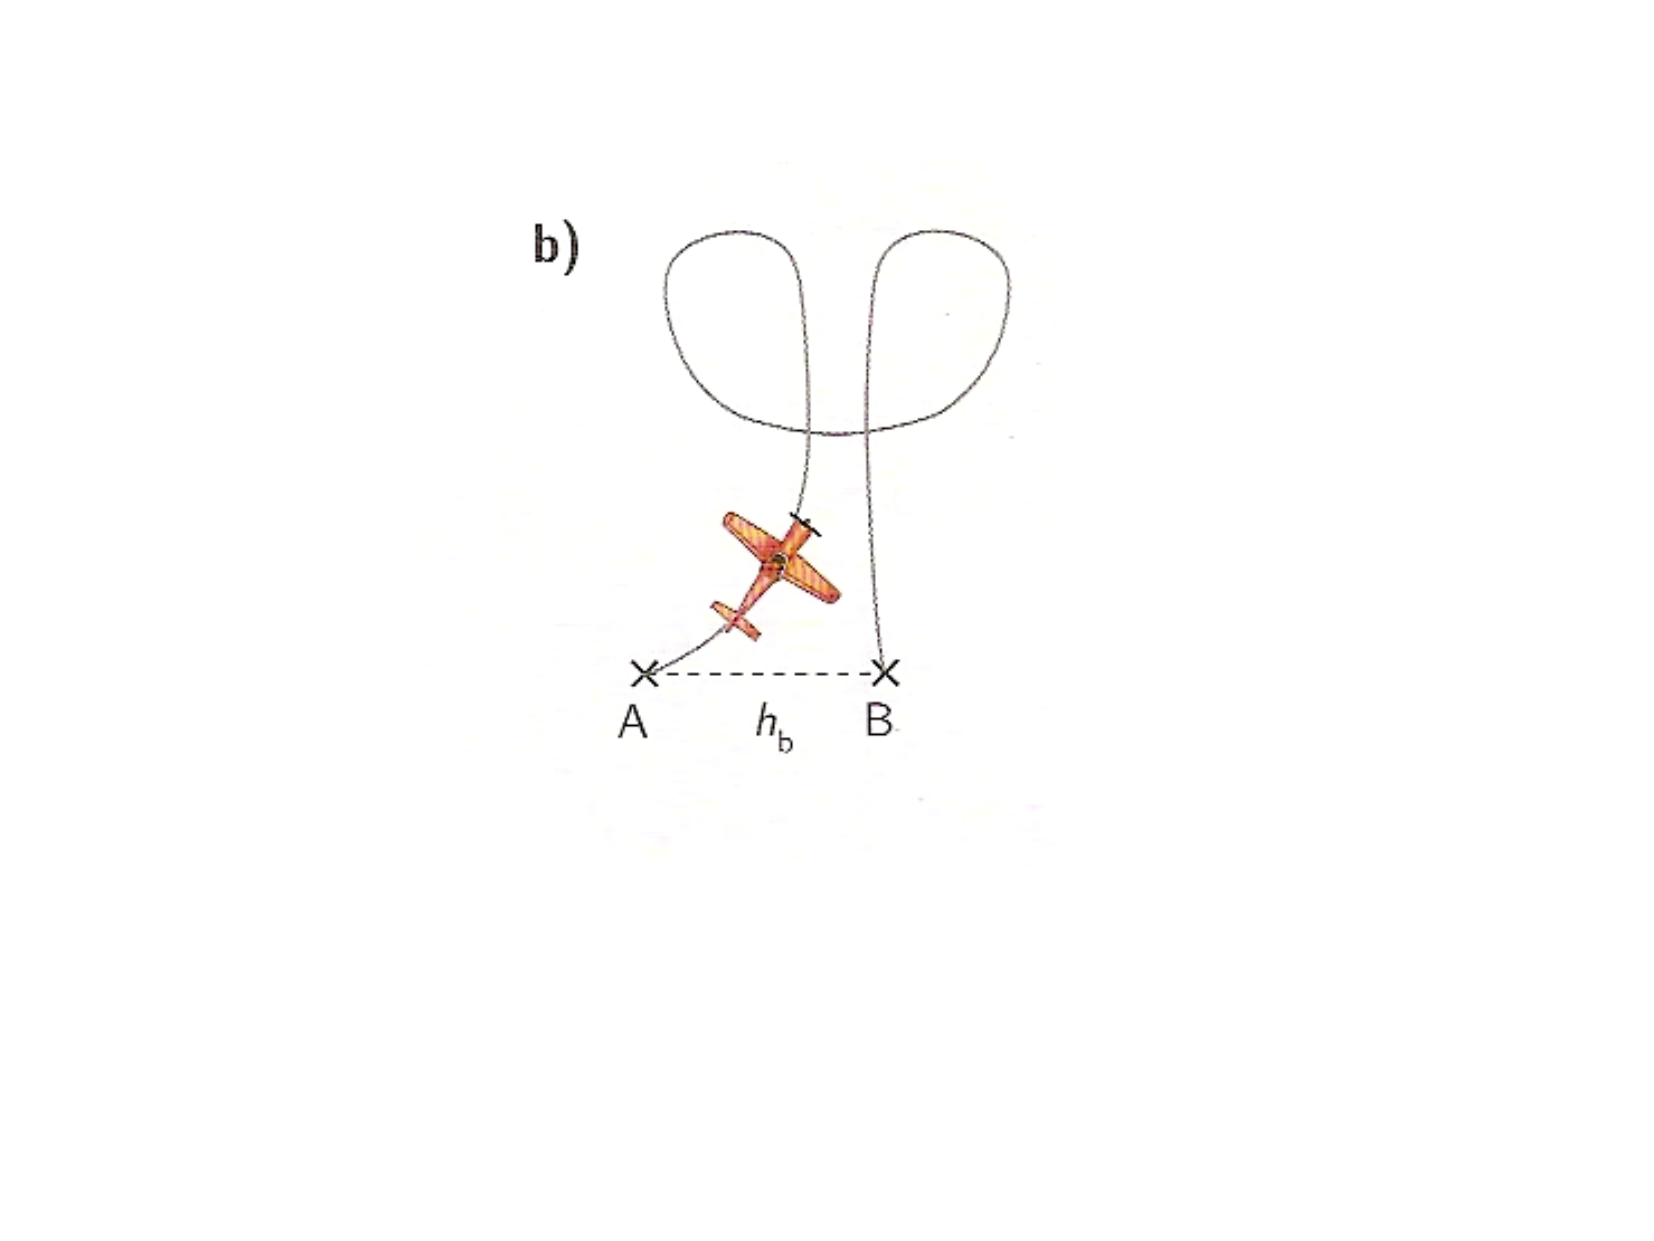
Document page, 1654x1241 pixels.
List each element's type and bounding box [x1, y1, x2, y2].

picture [413, 162, 1057, 868]
